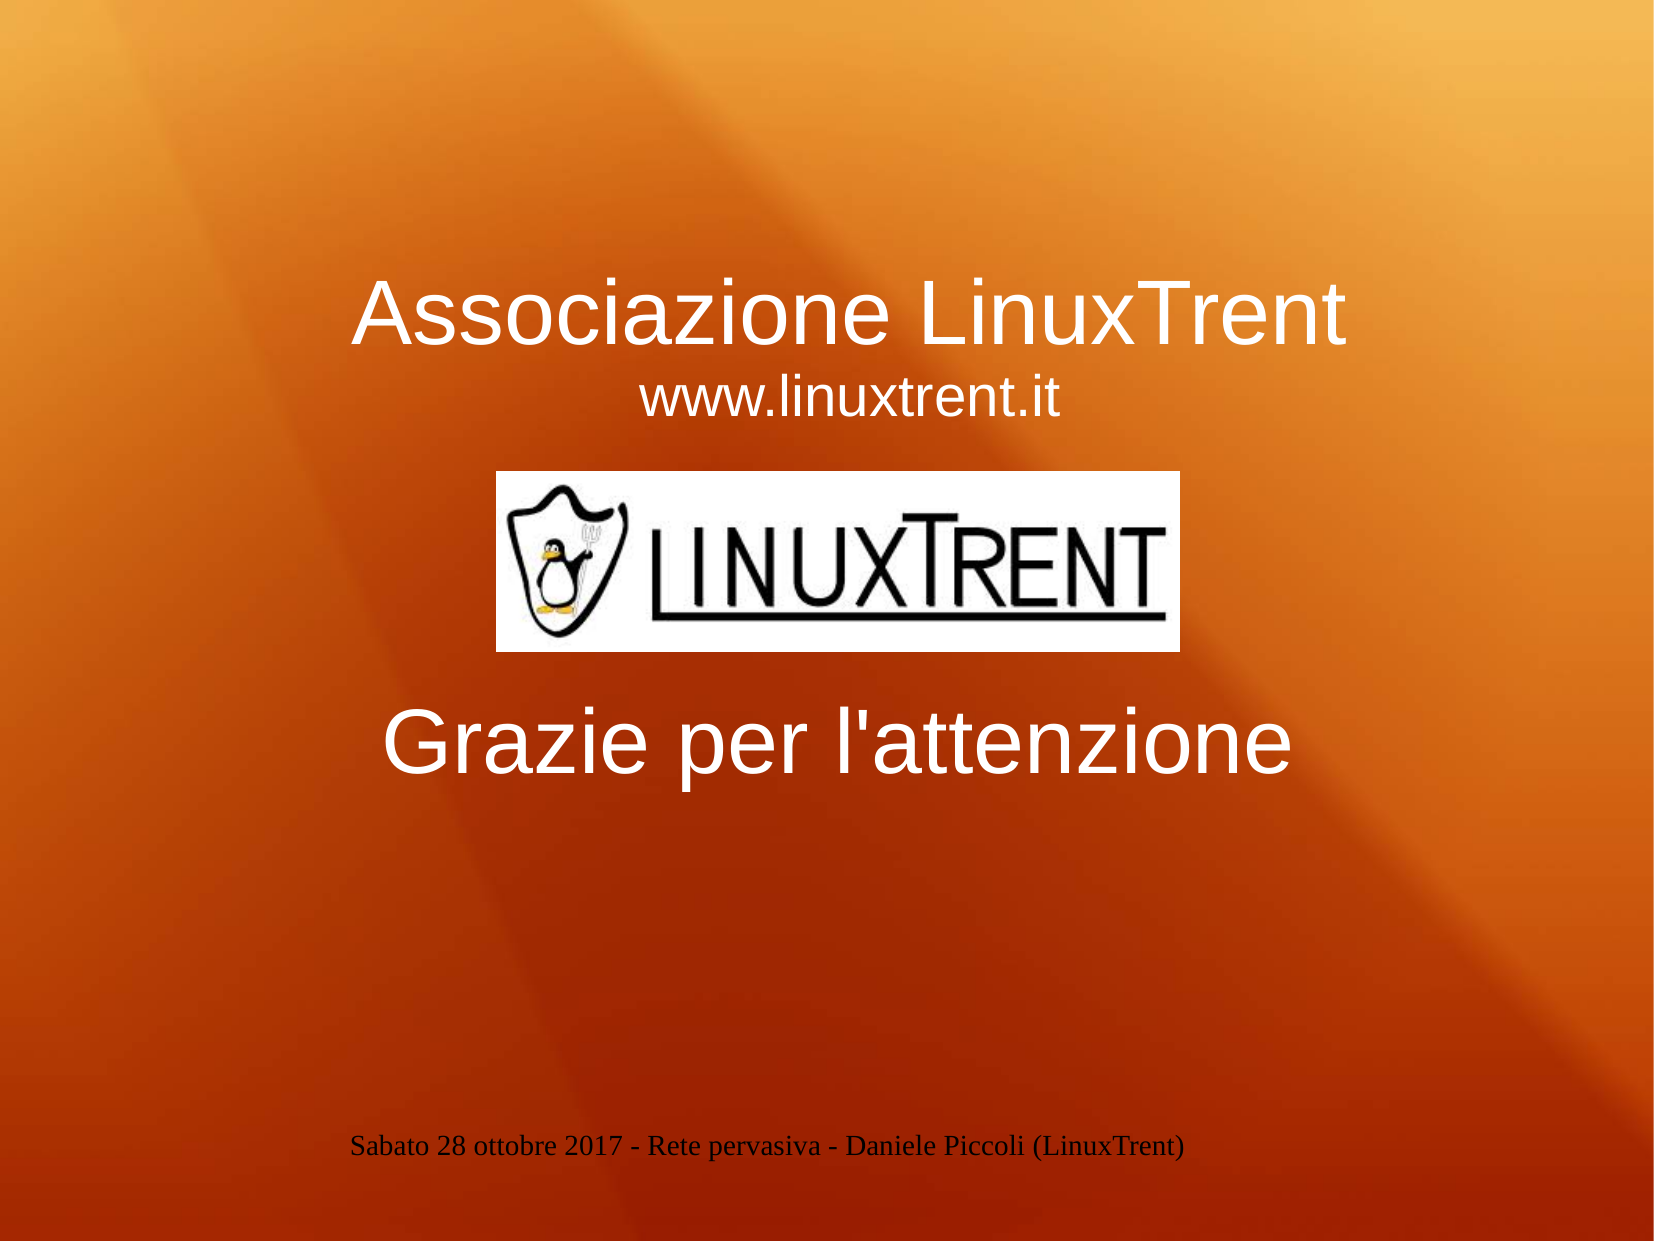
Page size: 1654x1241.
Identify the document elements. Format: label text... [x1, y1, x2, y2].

title Grazie per l'attenzione [94, 637, 1583, 845]
picture [0, 0, 1654, 1241]
title Associazione LinuxTrent www.linuxtrent.it [106, 241, 1595, 449]
